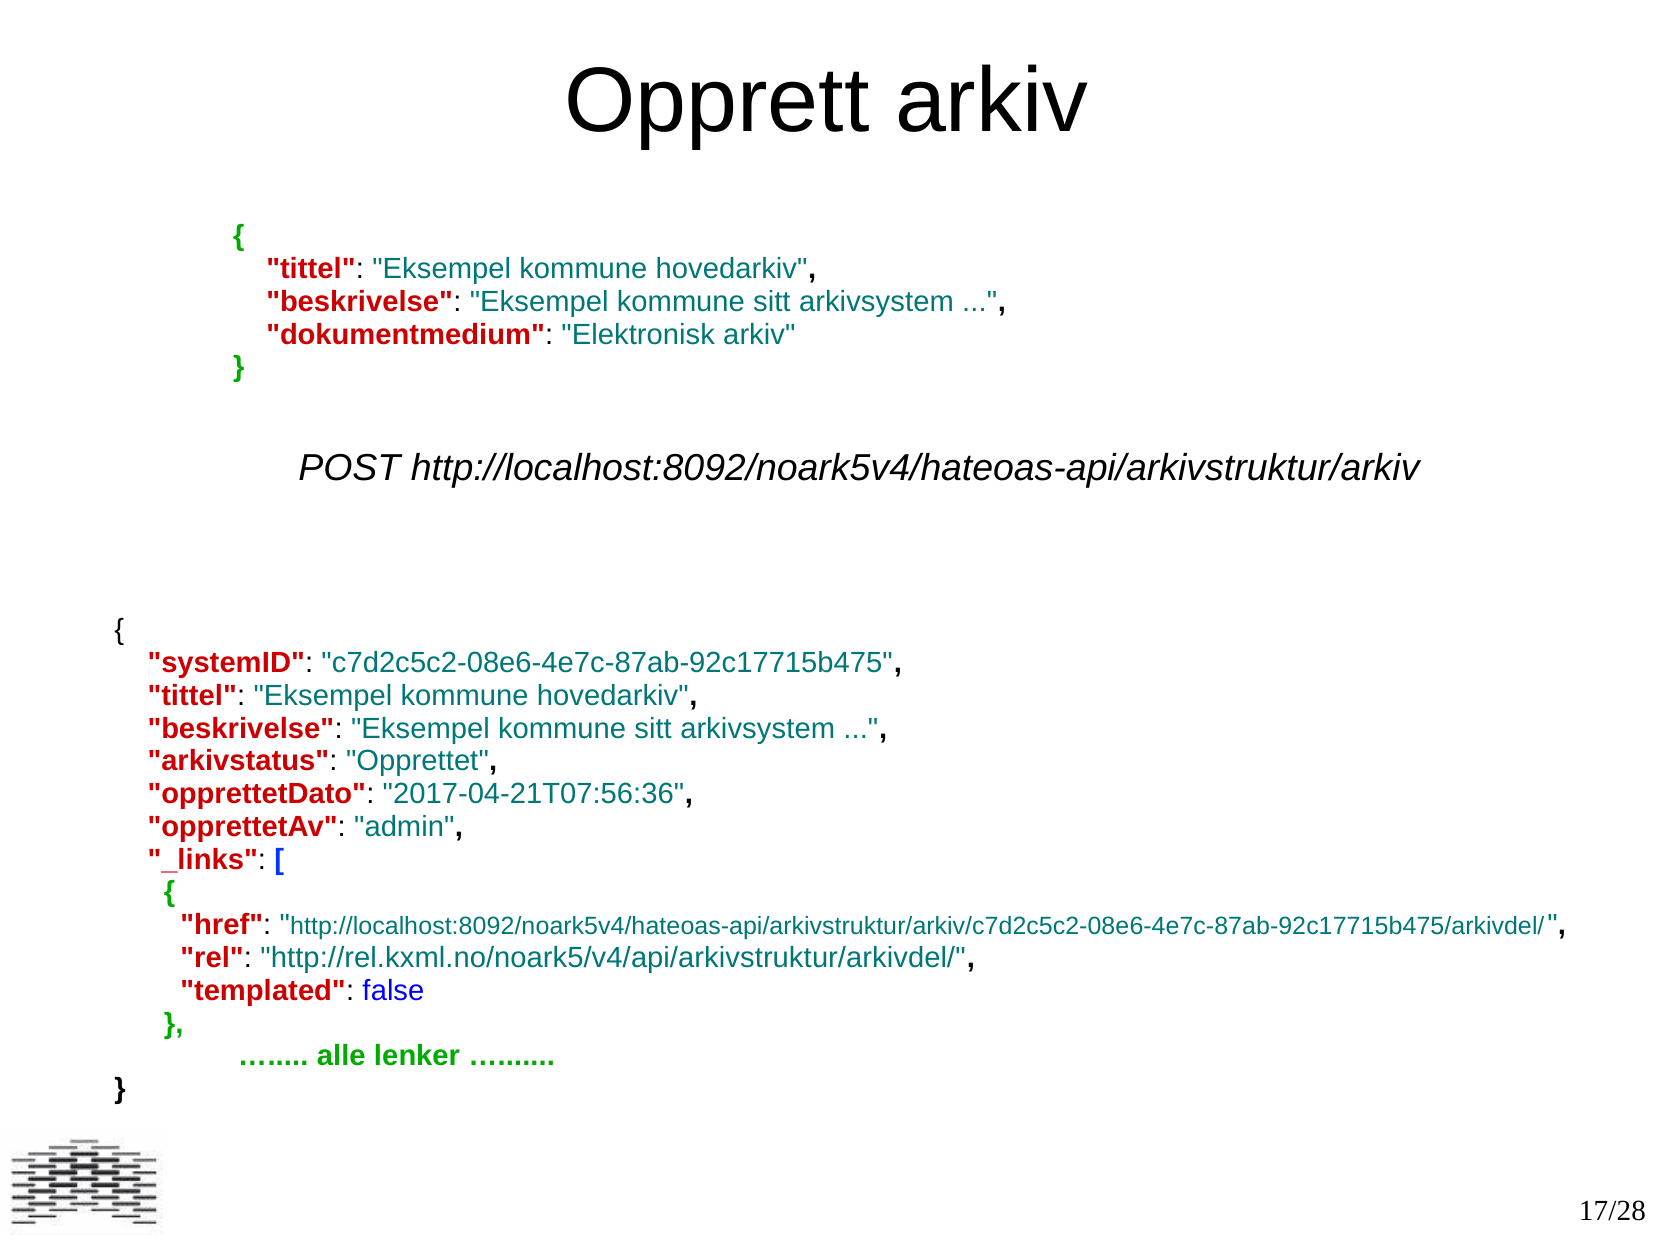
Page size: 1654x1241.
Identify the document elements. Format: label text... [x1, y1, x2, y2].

title Opprett arkiv [82, 48, 1571, 152]
text_box { "systemID": "c7d2c5c2-08e6-4e7c-87ab-92c17715b475", "tittel": "Eksempel kommune hovedarkiv", "beskrivelse": "Eksempel kommune sitt arkivsystem ...", "arkivstatus": "Opprettet", "opprettetDato": "2017-04-21T07:56:36", "opprettetAv": "admin", "_links": [ { "href": "http://localhost:8092/noark5v4/hateoas-api/arkivstruktur/arkiv/c7d2c5c2-08e6-4e7c-87ab-92c17715b475/arkivdel/", "rel": "http://rel.kxml.no/noark5/v4/api/arkivstruktur/arkivdel/", "templated": false }, …..... alle lenker …....... } [99, 605, 1622, 1178]
text_box POST http://localhost:8092/noark5v4/hateoas-api/arkivstruktur/arkiv [283, 438, 1481, 508]
text_box { "tittel": "Eksempel kommune hovedarkiv", "beskrivelse": "Eksempel kommune sitt arkivsystem ...", "dokumentmedium": "Elektronisk arkiv" } [218, 211, 1426, 407]
picture [5, 1129, 169, 1235]
